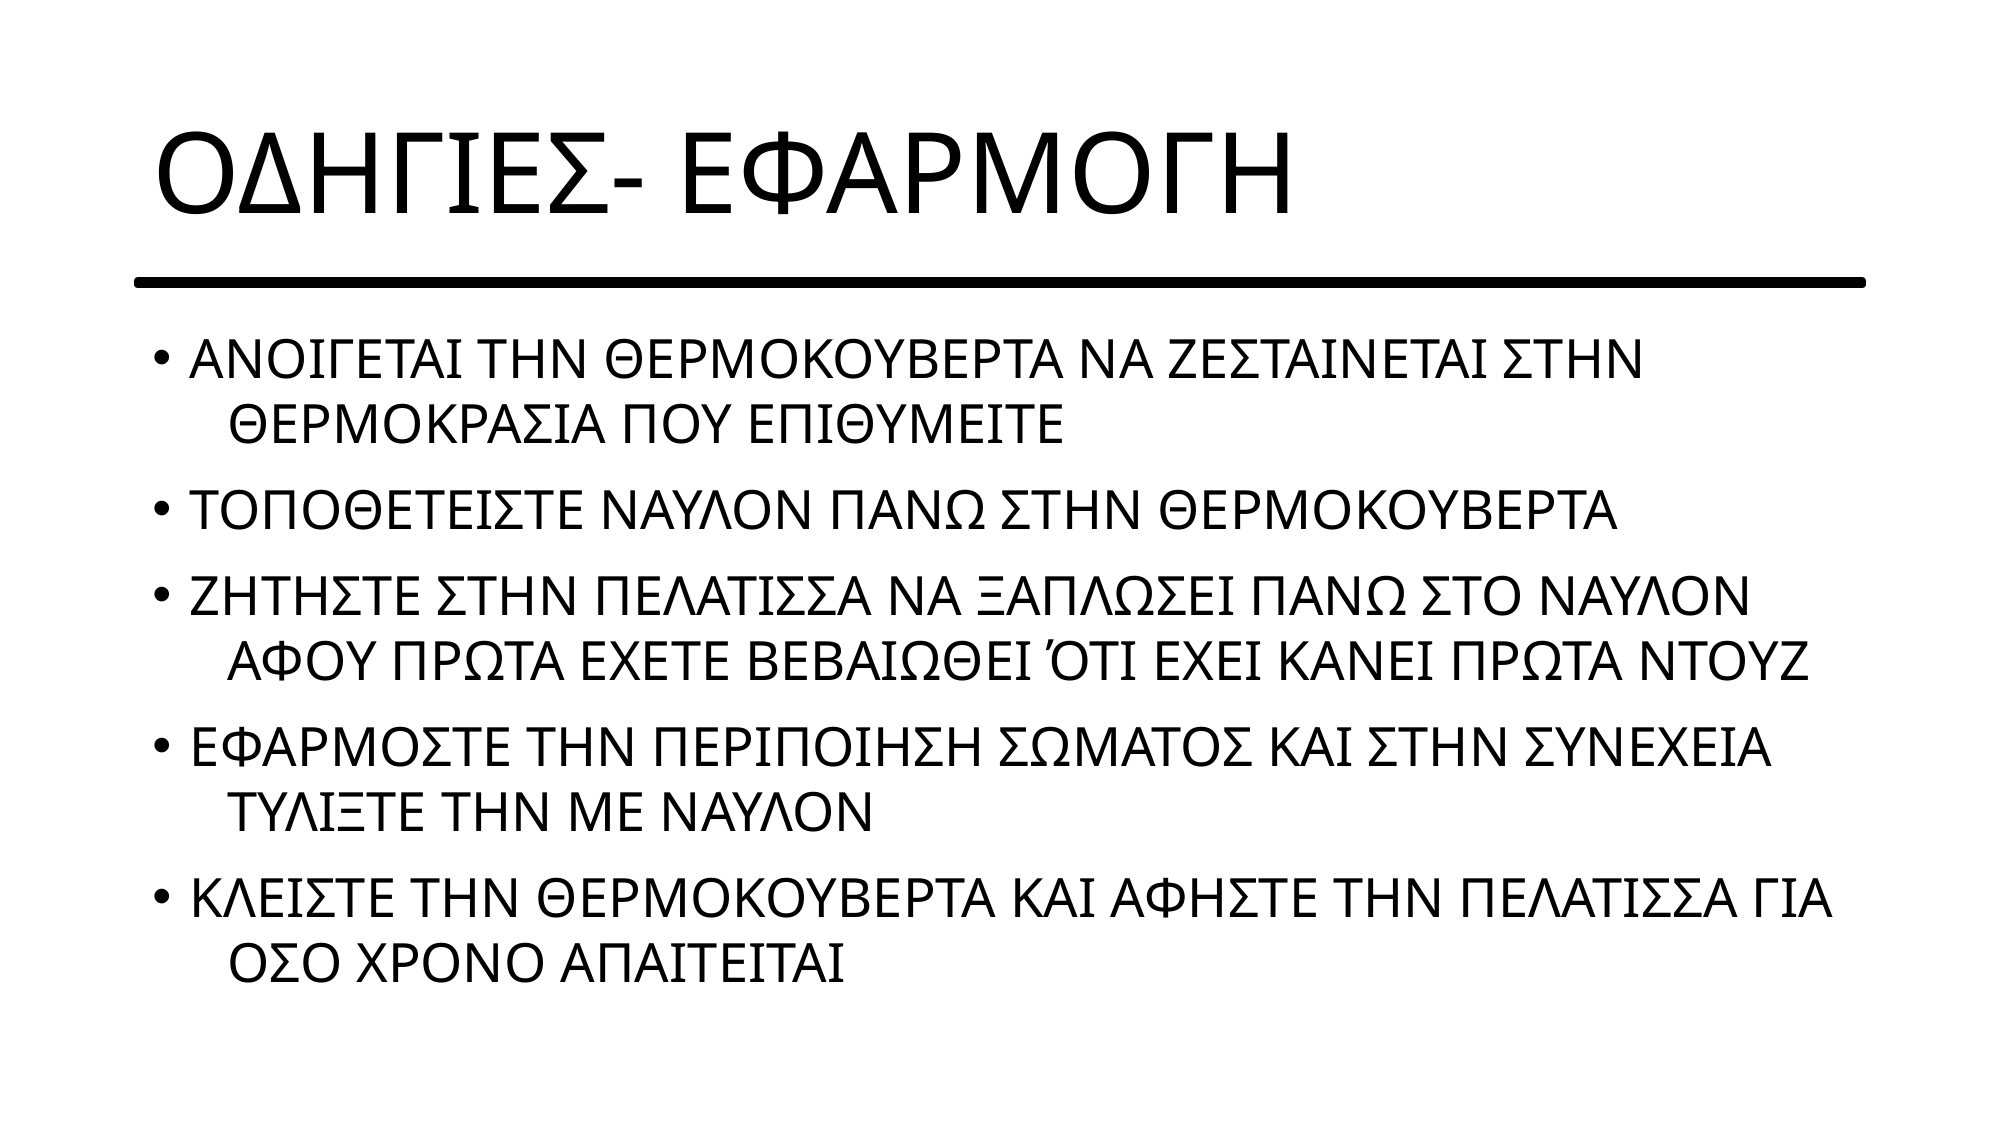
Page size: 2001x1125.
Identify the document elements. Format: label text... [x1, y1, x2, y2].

list ΑΝΟΙΓΕΤΑΙ ΤΗΝ ΘΕΡΜΟΚΟΥΒΕΡΤΑ ΝΑ ΖΕΣΤΑΙΝΕΤΑΙ ΣΤΗΝ ΘΕΡΜΟΚΡΑΣΙΑ ΠΟΥ ΕΠΙΘΥΜΕΙΤΕ ΤΟΠΟΘΕΤΕΙΣΤΕ ΝΑΥΛΟΝ ΠΑΝΩ ΣΤΗΝ ΘΕΡΜΟΚΟΥΒΕΡΤΑ ΖΗΤΗΣΤΕ ΣΤΗΝ ΠΕΛΑΤΙΣΣΑ ΝΑ ΞΑΠΛΩΣΕΙ ΠΑΝΩ ΣΤΟ ΝΑΥΛΟΝ ΑΦΟΥ ΠΡΩΤΑ ΕΧΕΤΕ ΒΕΒΑΙΩΘΕΙ ΌΤΙ ΕΧΕΙ ΚΑΝΕΙ ΠΡΩΤΑ ΝΤΟΥΖ ΕΦΑΡΜΟΣΤΕ ΤΗΝ ΠΕΡΙΠΟΙΗΣΗ ΣΩΜΑΤΟΣ ΚΑΙ ΣΤΗΝ ΣΥΝΕΧΕΙΑ ΤΥΛΙΞΤΕ ΤΗΝ ΜΕ ΝΑΥΛΟΝ ΚΛΕΙΣΤΕ ΤΗΝ ΘΕΡΜΟΚΟΥΒΕΡΤΑ ΚΑΙ ΑΦΗΣΤΕ ΤΗΝ ΠΕΛΑΤΙΣΣΑ ΓΙΑ ΟΣΟ ΧΡΟΝΟ ΑΠΑΙΤΕΙΤΑΙ [137, 316, 1863, 1014]
title ΟΔΗΓΙΕΣ- ΕΦΑΡΜΟΓΗ [137, 59, 1863, 278]
